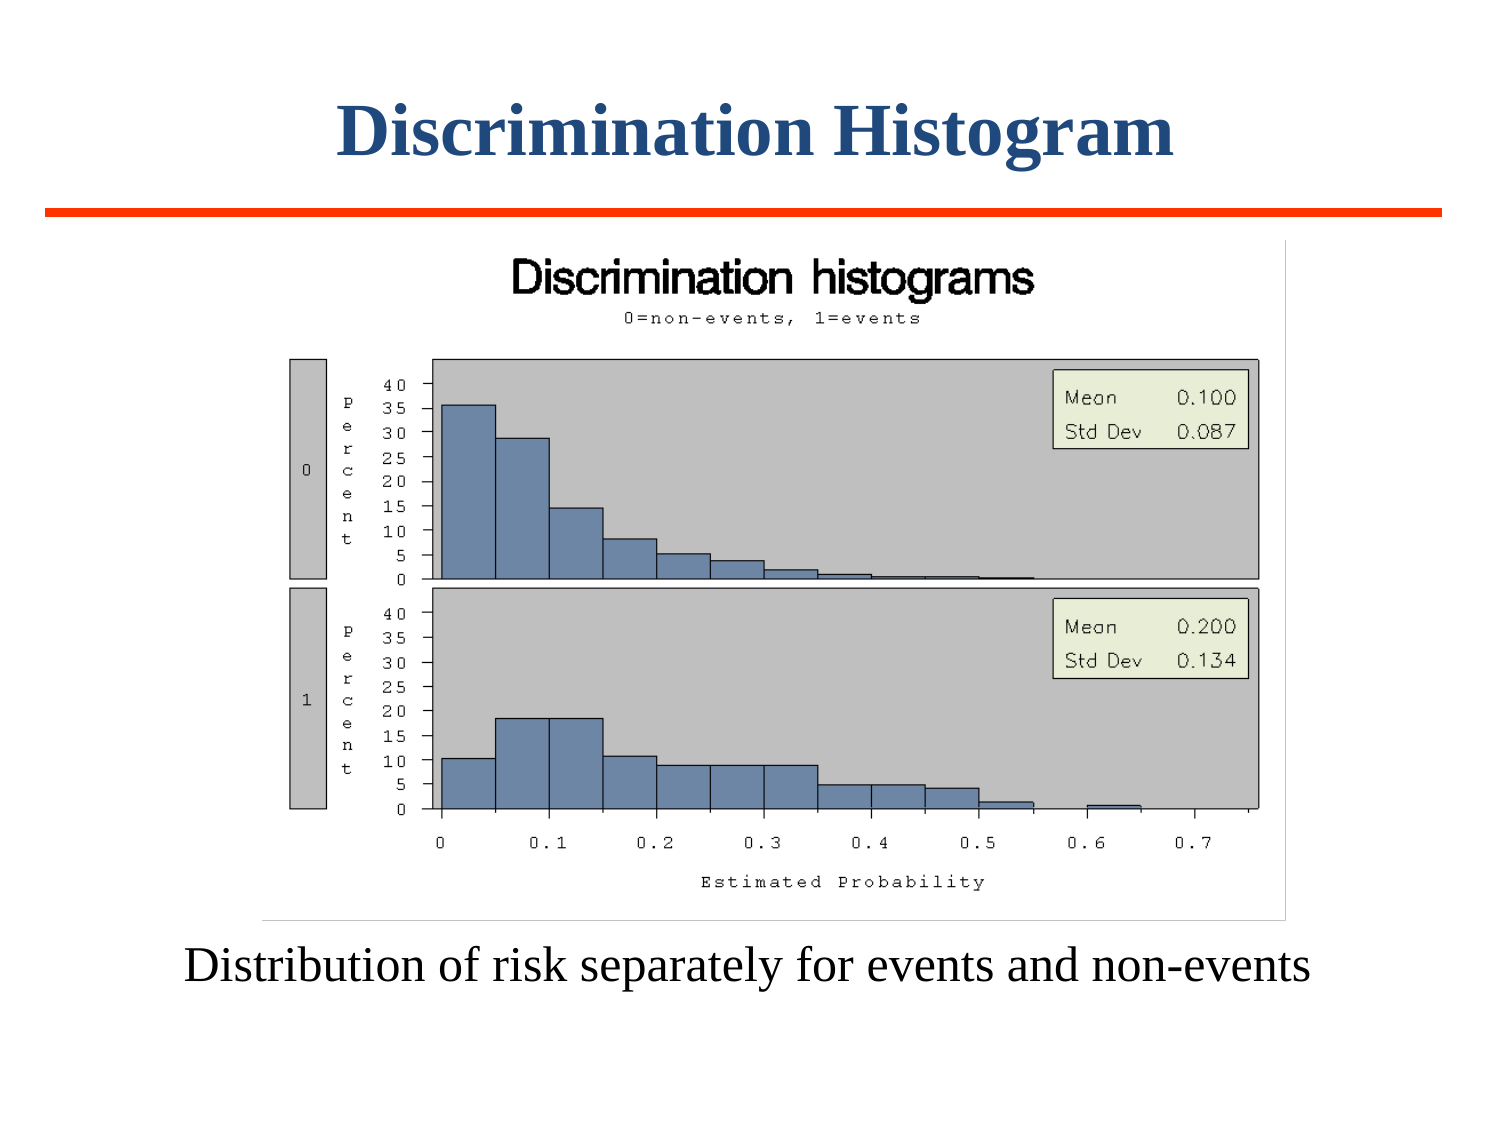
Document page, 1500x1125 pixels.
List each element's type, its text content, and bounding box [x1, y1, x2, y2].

text_box Distribution of risk separately for events and non-events [168, 924, 1382, 1000]
picture [262, 240, 1288, 925]
text_box Discrimination Histogram [99, 37, 1413, 208]
